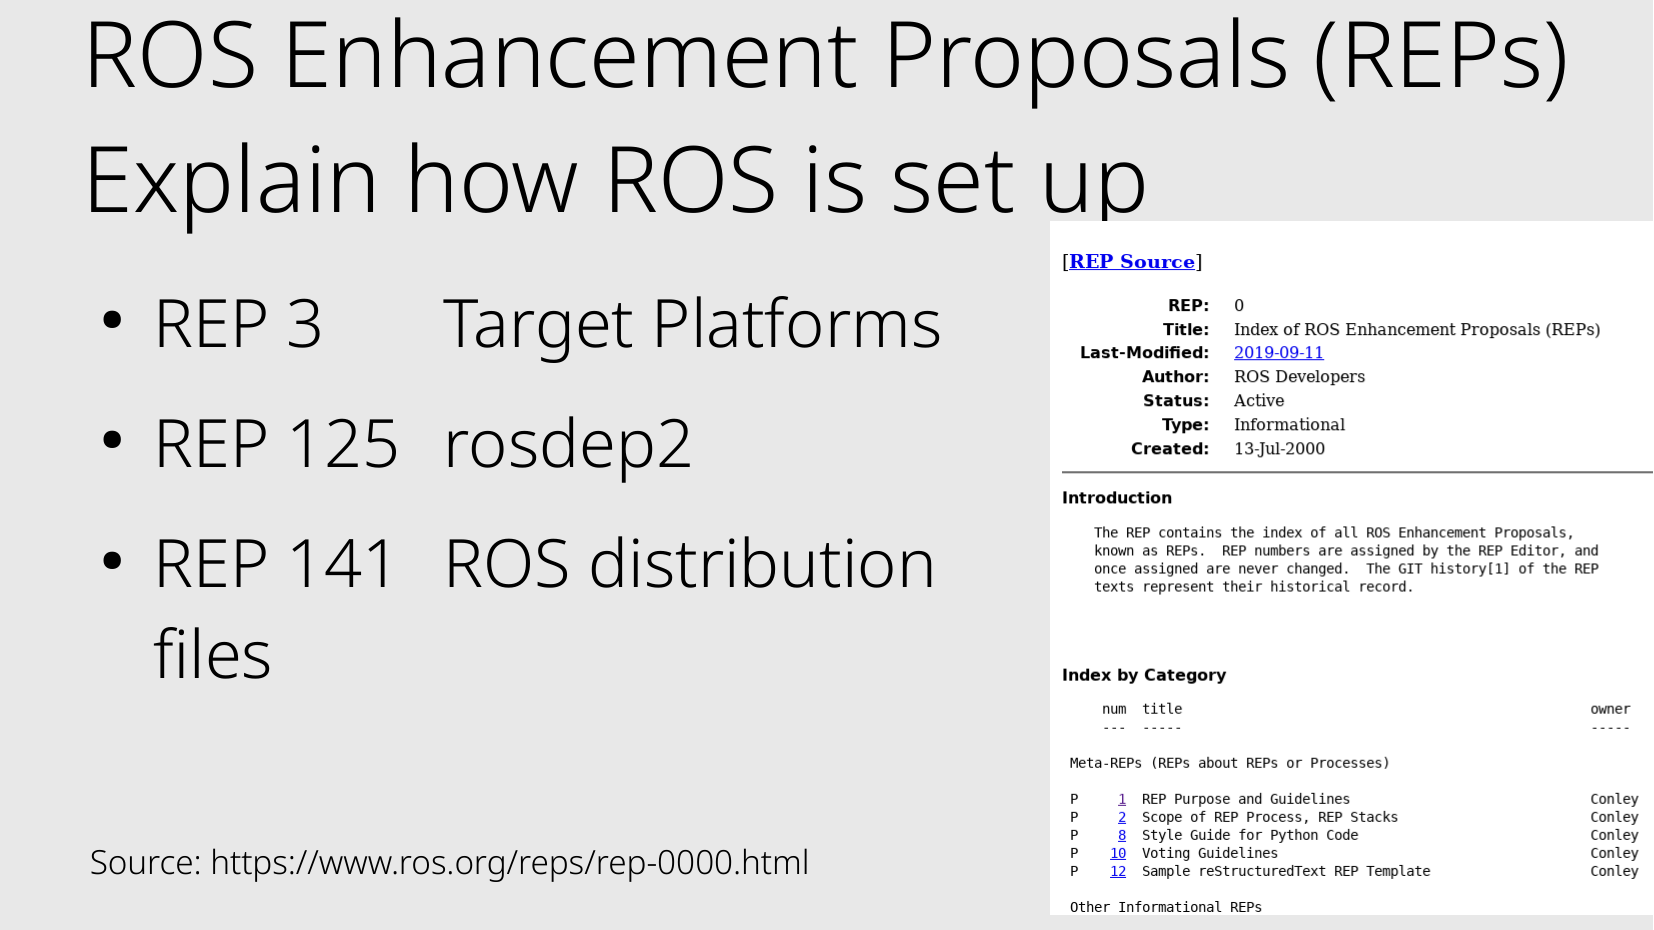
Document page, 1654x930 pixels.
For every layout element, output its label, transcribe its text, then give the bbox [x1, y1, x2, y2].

title ROS Enhancement Proposals (REPs) Explain how ROS is set up [82, 3, 1571, 226]
list REP 3 Target Platforms REP 125 rosdep2 REP 141 ROS distribution files [82, 226, 1050, 757]
text_box Source: https://www.ros.org/reps/rep-0000.html [75, 825, 871, 901]
picture [1050, 221, 1653, 916]
